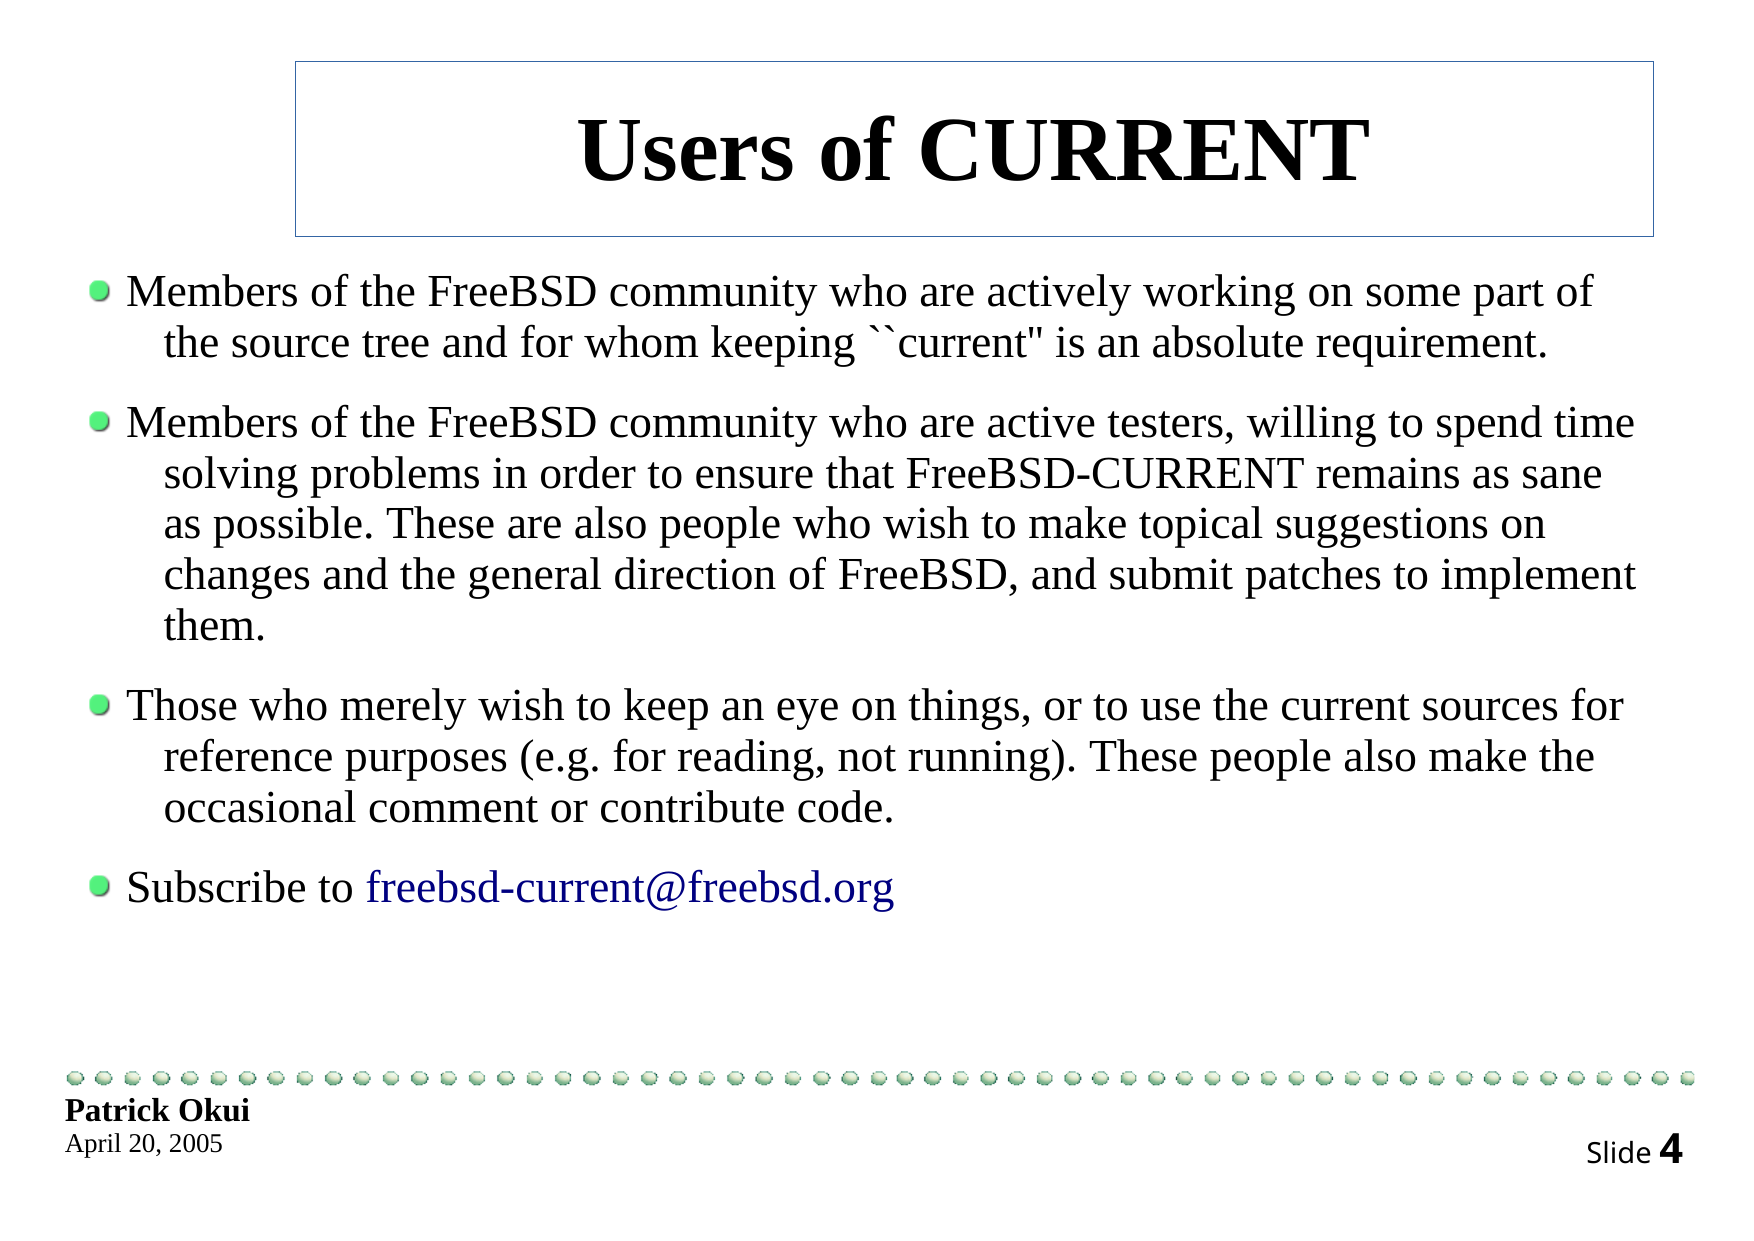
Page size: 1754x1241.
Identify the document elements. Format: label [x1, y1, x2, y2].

picture [88, 693, 112, 718]
picture [88, 410, 112, 434]
picture [88, 874, 112, 899]
picture [88, 279, 112, 304]
picture [59, 1070, 1695, 1087]
